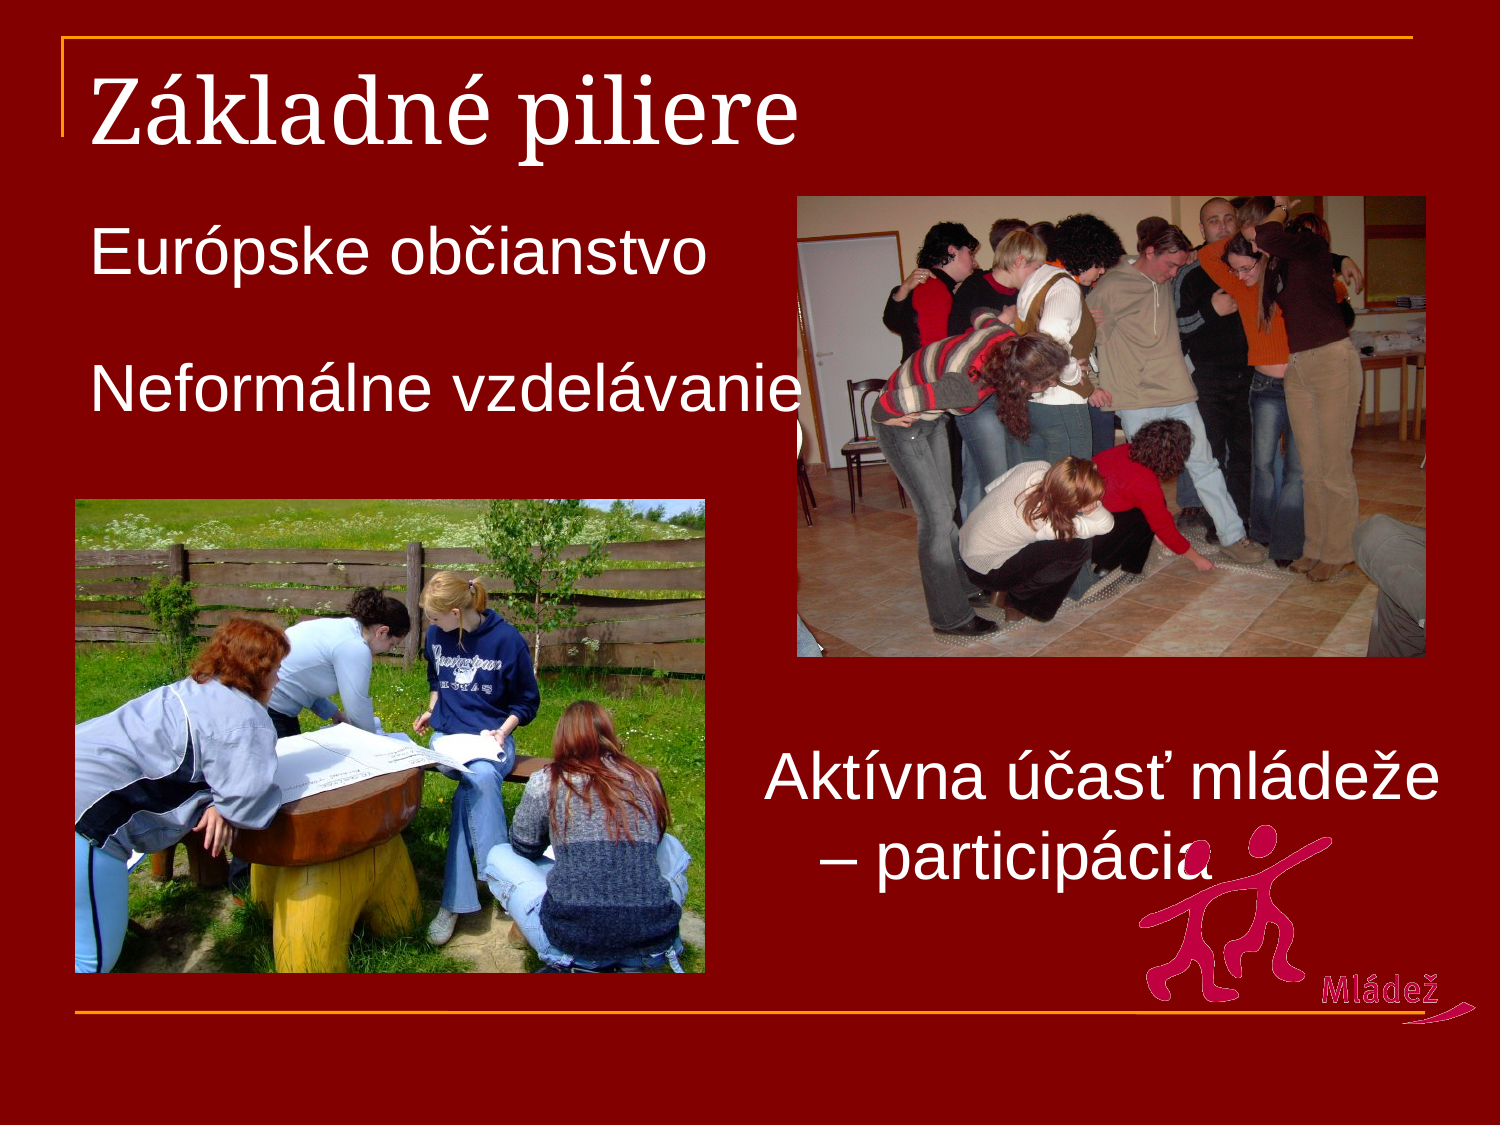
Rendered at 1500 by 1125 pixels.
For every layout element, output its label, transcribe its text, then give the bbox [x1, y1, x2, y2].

text_box Európske občianstvo [75, 200, 786, 311]
text_box Základné piliere [75, 45, 1426, 233]
picture [75, 499, 705, 973]
text_box Neformálne vzdelávanie [75, 337, 844, 449]
text_box Aktívna účasť mládeže – participácia [750, 724, 1461, 913]
picture [797, 233, 1426, 658]
picture [1113, 799, 1500, 1028]
